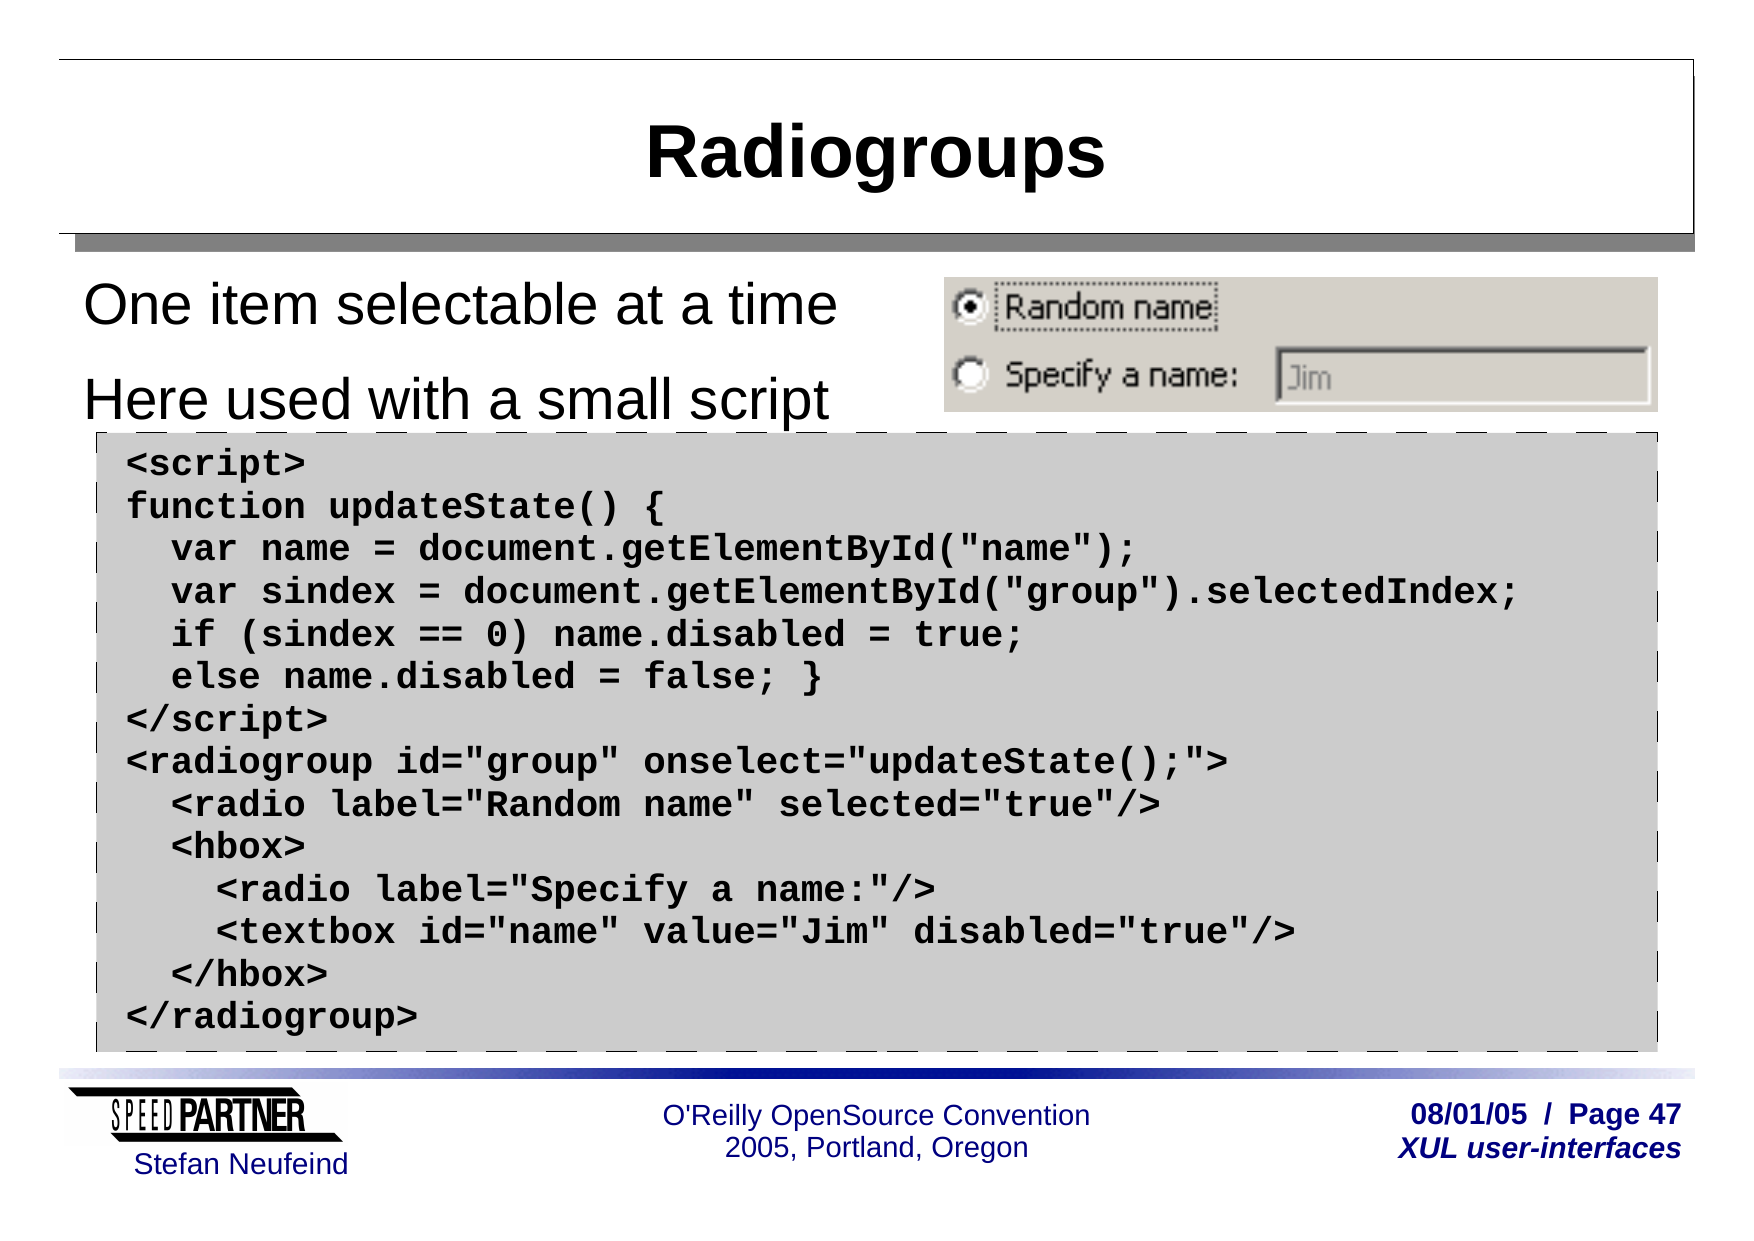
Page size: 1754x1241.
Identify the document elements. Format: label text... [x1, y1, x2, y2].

title Radiogroups [59, 59, 1695, 244]
list One item selectable at a time Here used with a small script [71, 272, 1695, 1055]
picture [59, 1068, 1695, 1079]
picture [64, 1082, 348, 1146]
picture [944, 277, 1658, 412]
